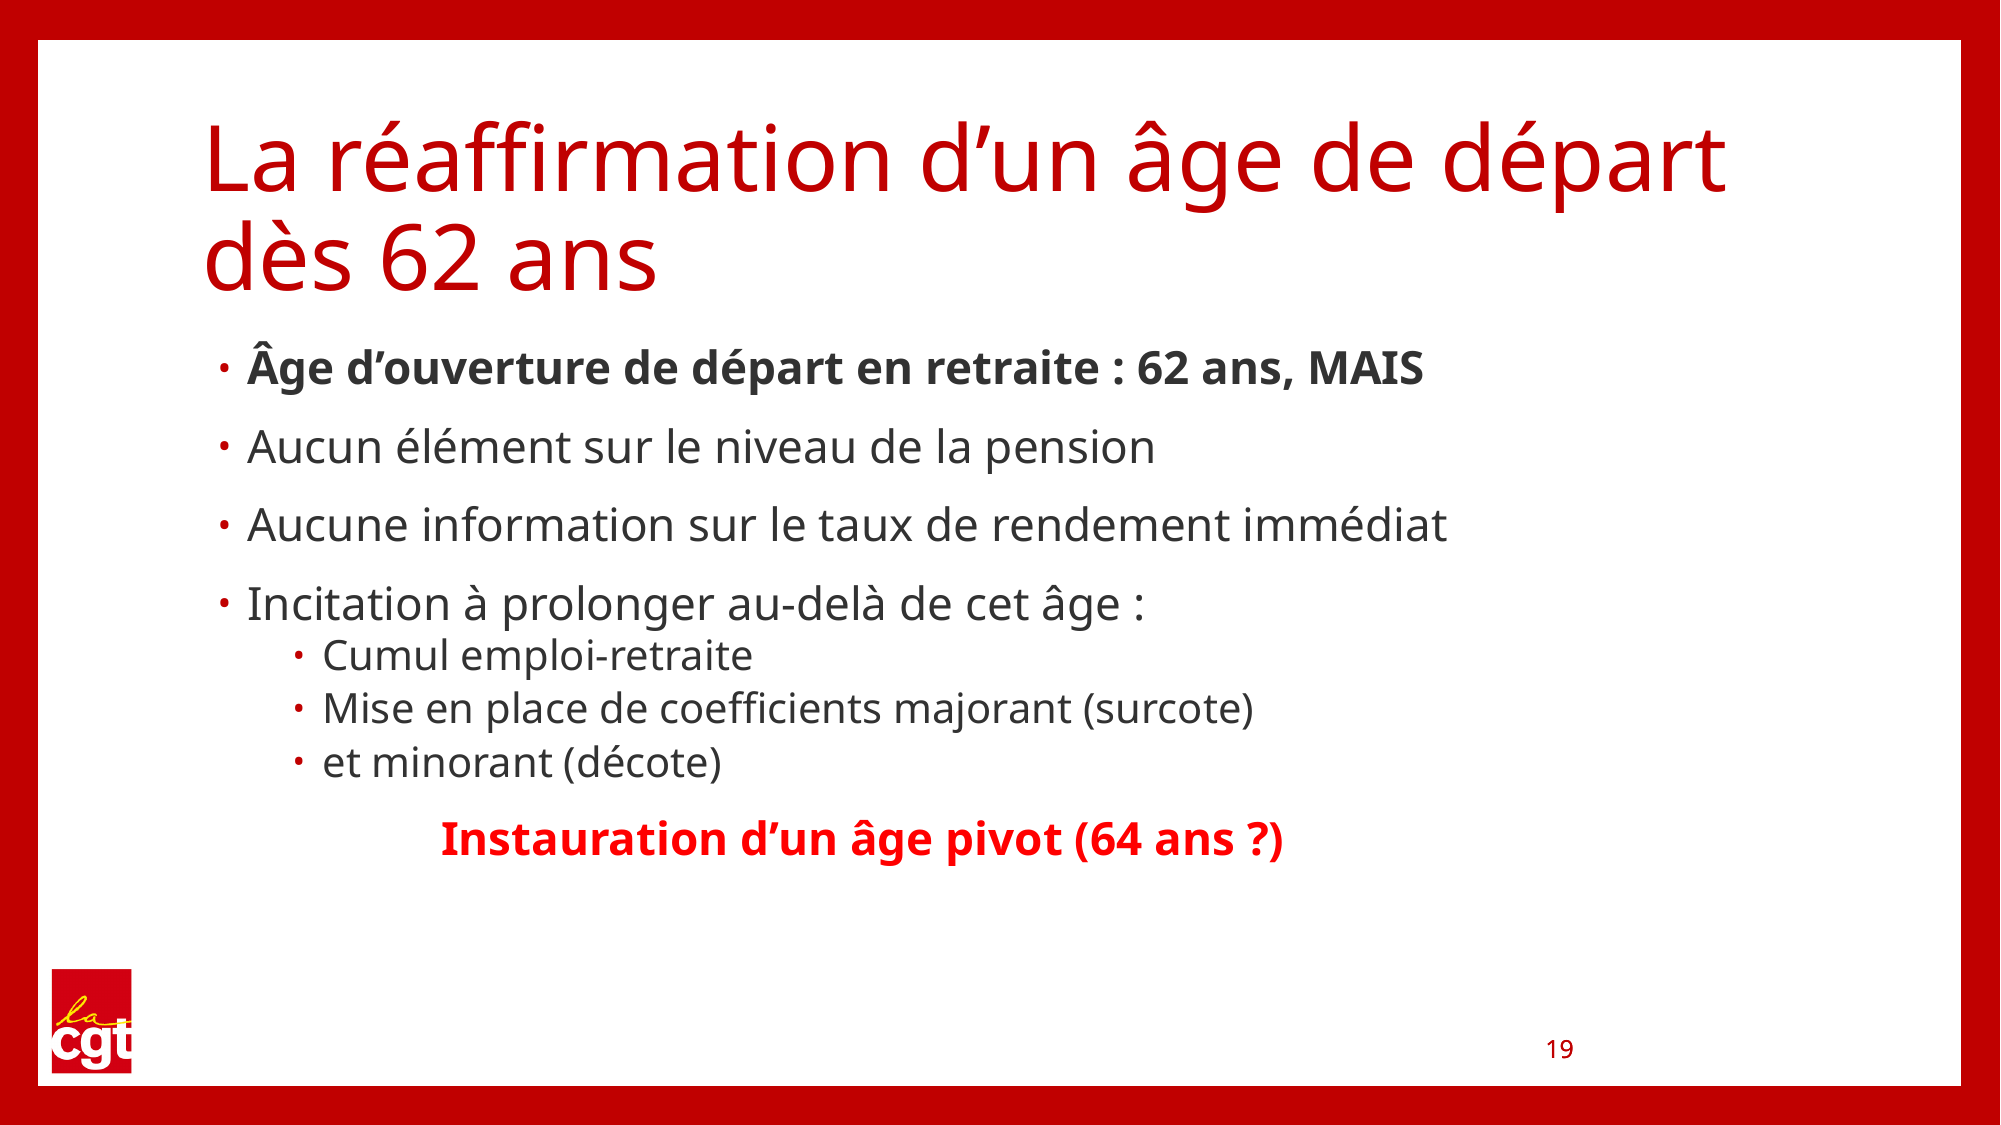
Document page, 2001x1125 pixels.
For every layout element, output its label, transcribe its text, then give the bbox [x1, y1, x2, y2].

list Âge d’ouverture de départ en retraite : 62 ans, MAIS Aucun élément sur le niveau de la pension Aucune information sur le taux de rendement immédiat Incitation à prolonger au-delà de cet âge : Cumul emploi-retraite Mise en place de coefficients majorant (surcote) et minorant (décote) Instauration d’un âge pivot (64 ans ?) [187, 337, 1808, 1000]
text_box [1530, 1020, 1811, 1081]
title La réaffirmation d’un âge de départ dès 62 ans [187, 99, 1808, 323]
